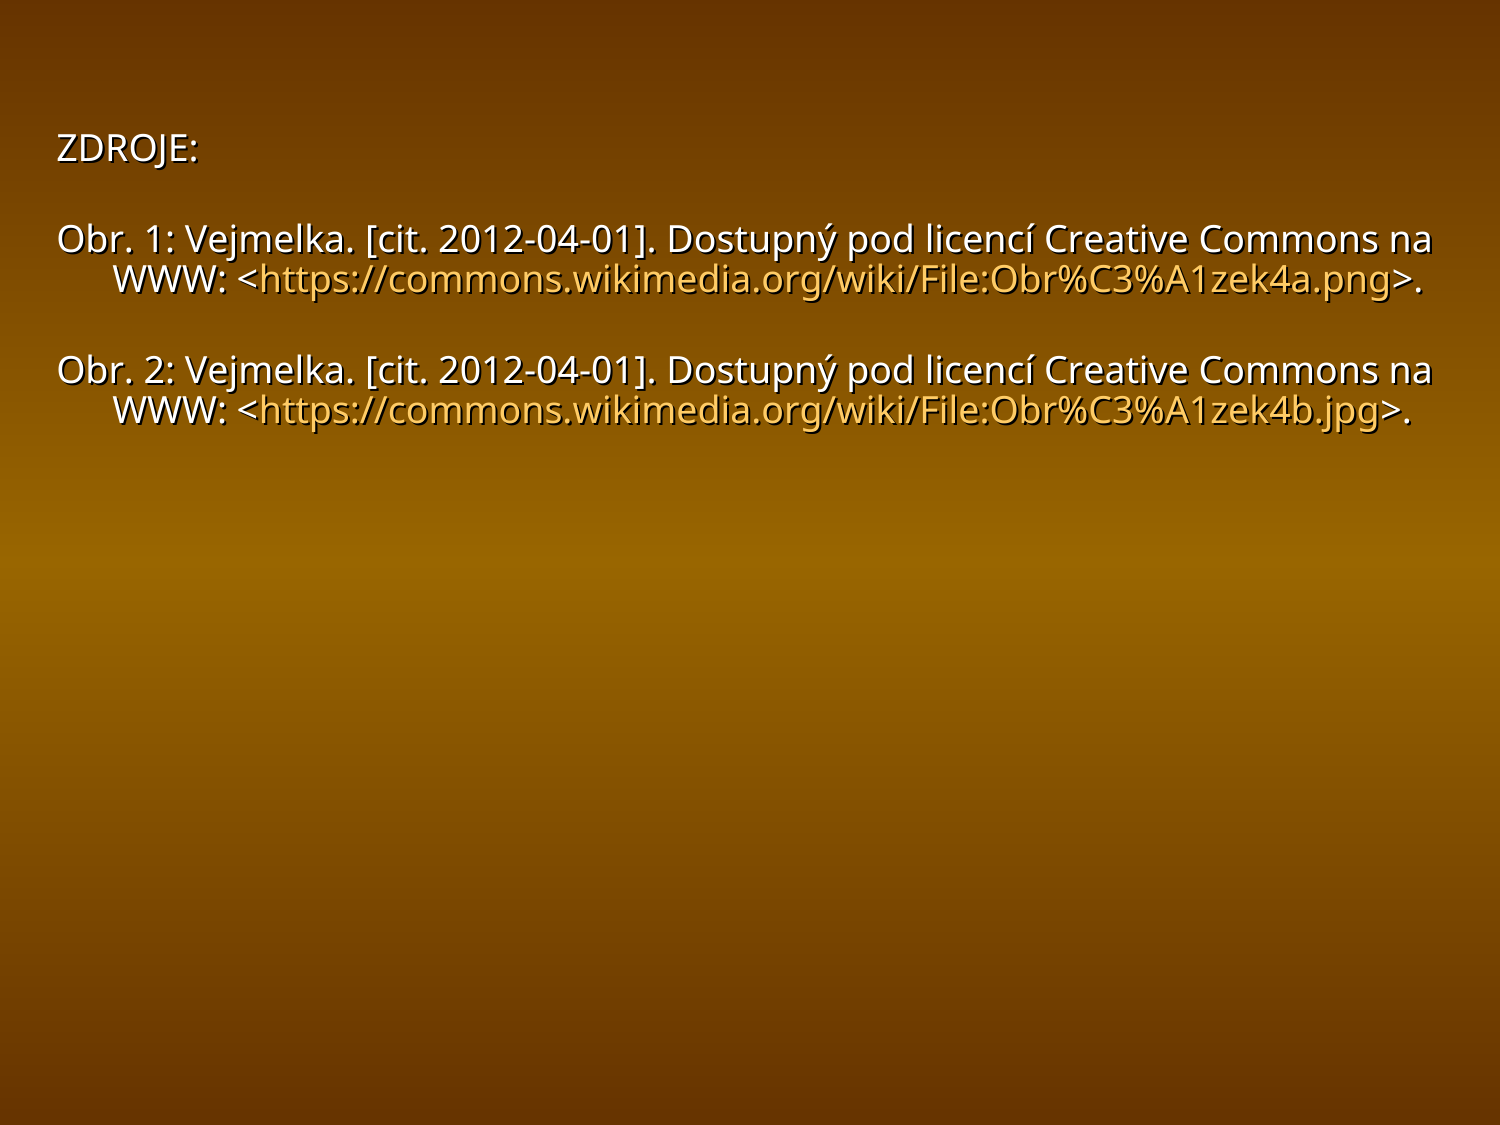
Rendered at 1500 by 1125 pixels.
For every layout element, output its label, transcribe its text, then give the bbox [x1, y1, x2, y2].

list ZDROJE: Obr. 1: Vejmelka. [cit. 2012-04-01]. Dostupný pod licencí Creative Commons na WWW: <https://commons.wikimedia.org/wiki/File:Obr%C3%A1zek4a.png>. Obr. 2: Vejmelka. [cit. 2012-04-01]. Dostupný pod licencí Creative Commons na WWW: <https://commons.wikimedia.org/wiki/File:Obr%C3%A1zek4b.jpg>. [41, 125, 1459, 1125]
